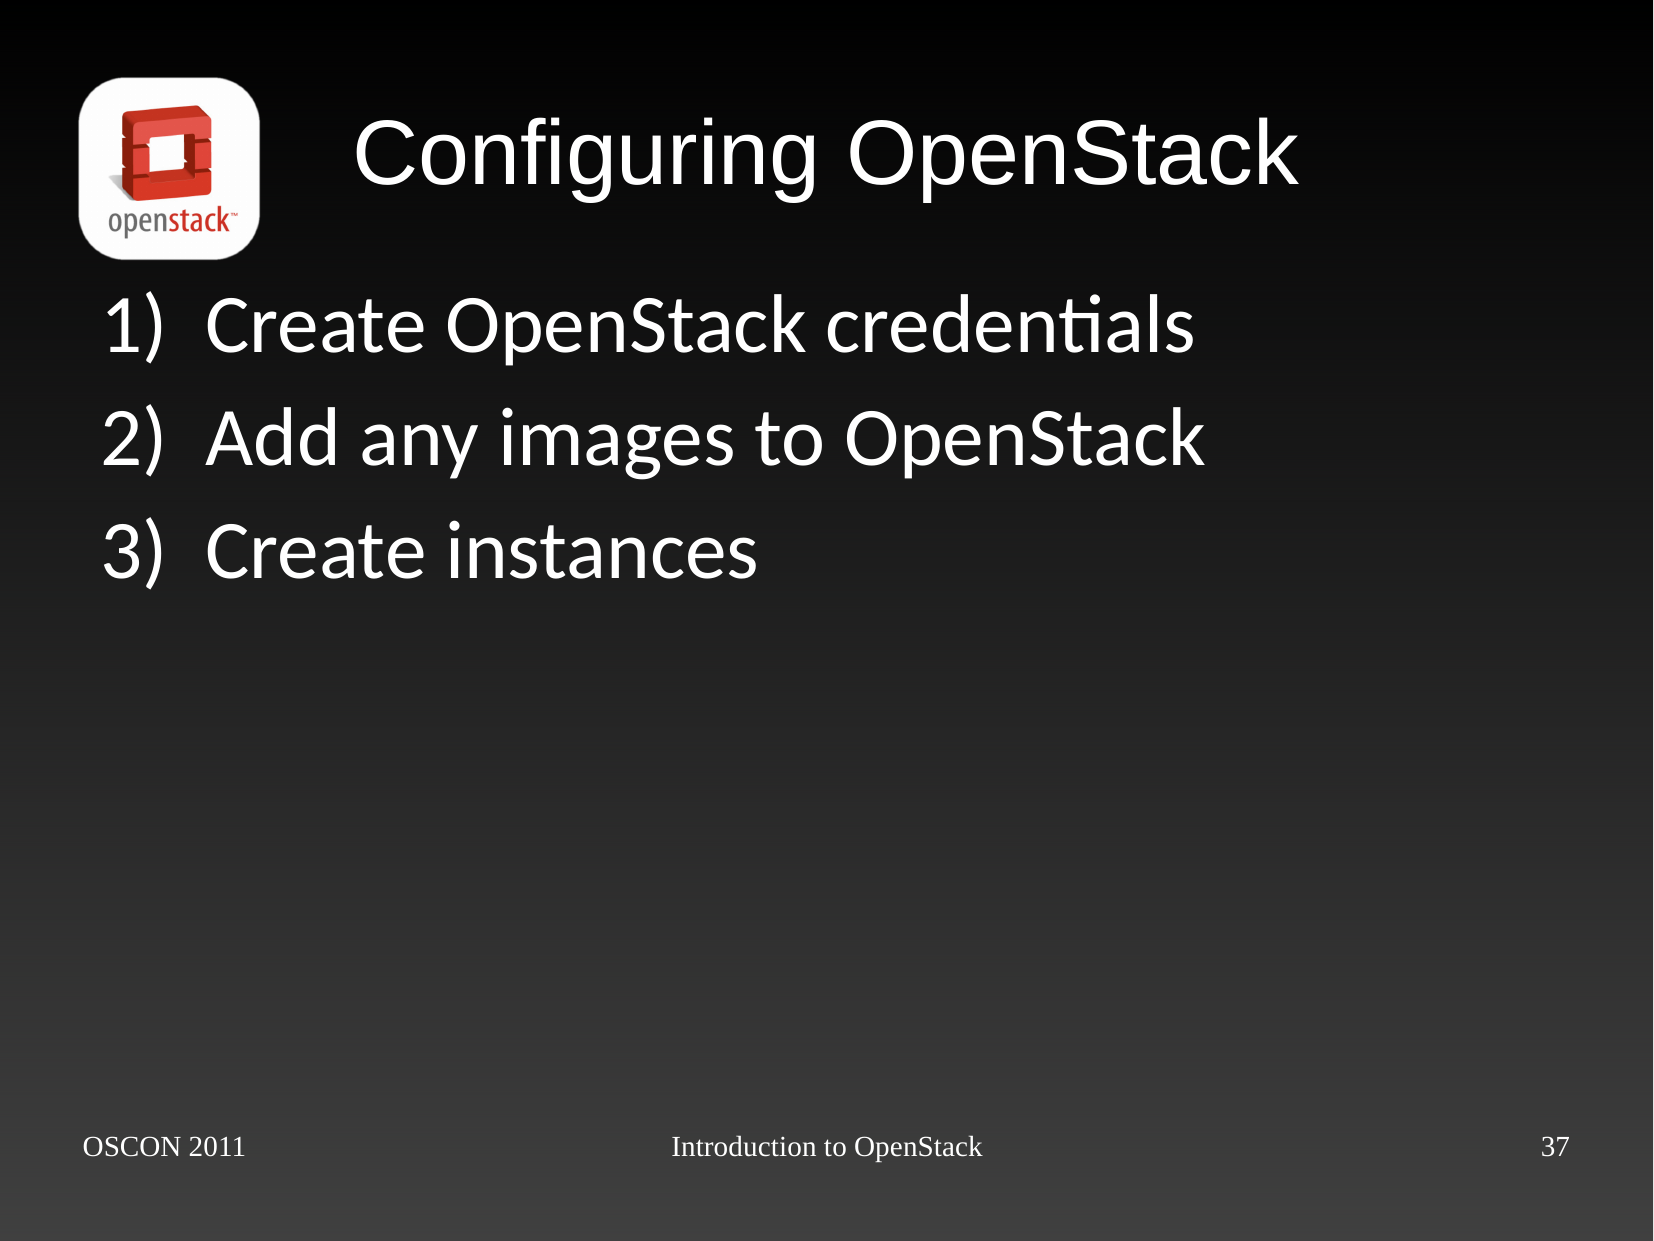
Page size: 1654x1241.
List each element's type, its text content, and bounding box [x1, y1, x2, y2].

title Configuring OpenStack [82, 49, 1571, 257]
list Create OpenStack credentials Add any images to OpenStack Create instances [82, 290, 1571, 1109]
picture [0, 0, 1654, 1241]
